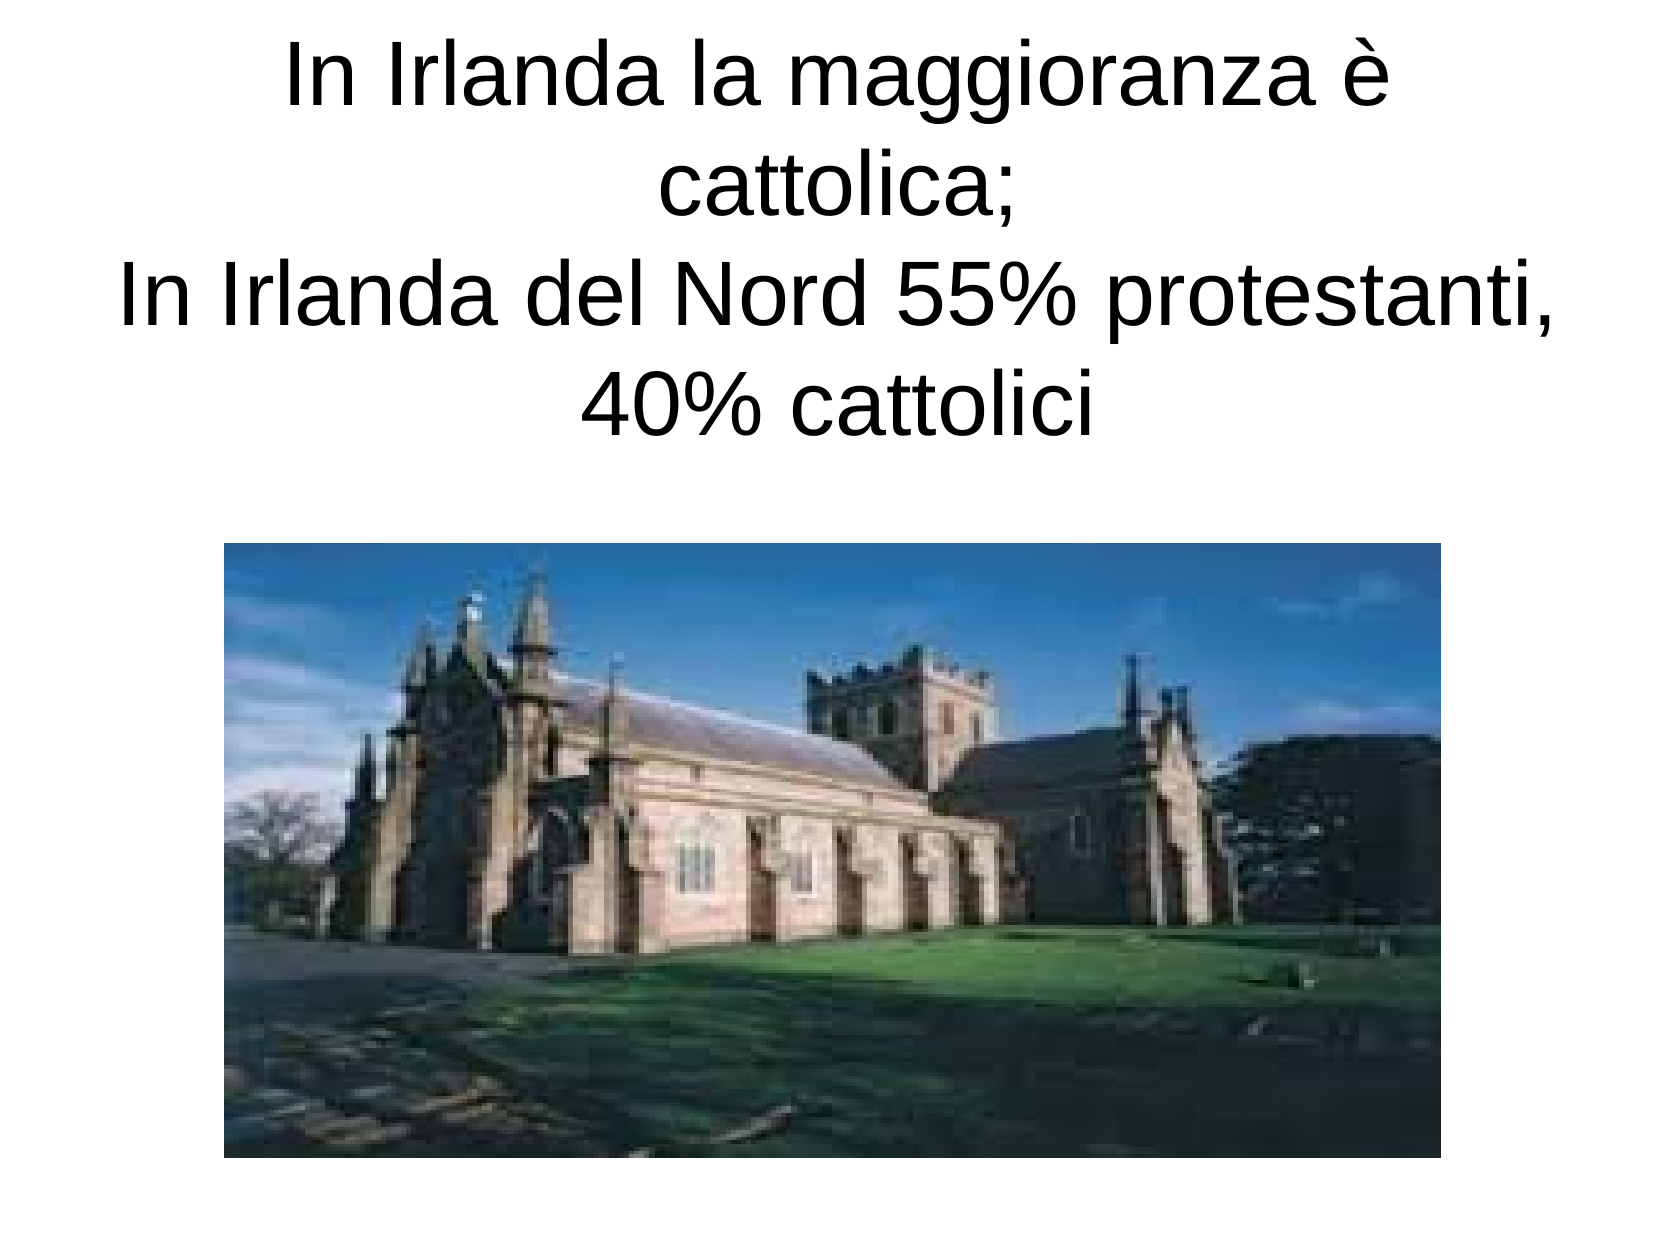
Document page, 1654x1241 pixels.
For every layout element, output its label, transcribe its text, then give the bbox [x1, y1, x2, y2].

title In Irlanda la maggioranza è cattolica; In Irlanda del Nord 55% protestanti, 40% cattolici [106, 0, 1571, 520]
picture [224, 543, 1441, 1158]
